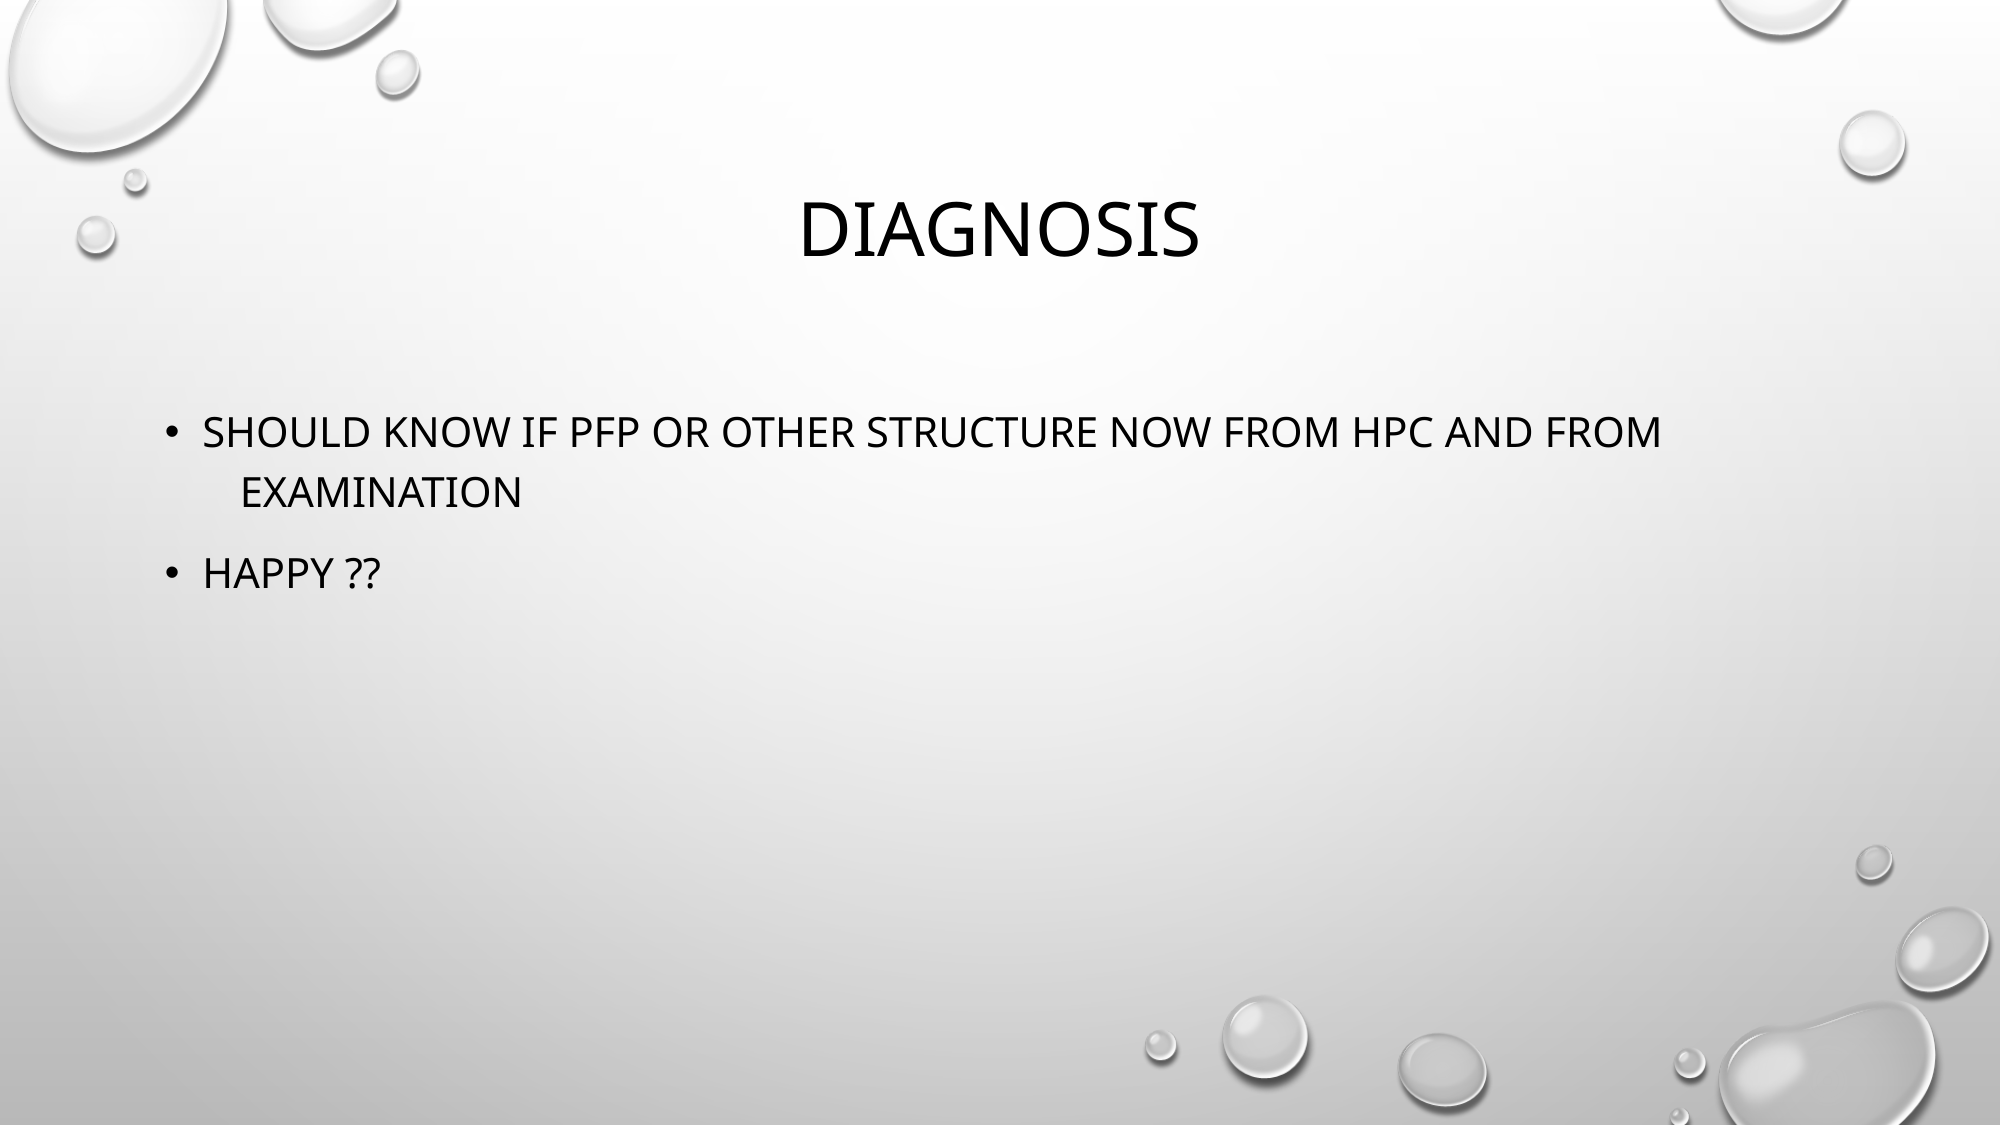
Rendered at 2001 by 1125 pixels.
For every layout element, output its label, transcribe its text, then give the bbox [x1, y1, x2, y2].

title diagnosis [149, 101, 1851, 364]
list Should know if PFP or other structure now from HPC and from examination Happy ?? [149, 388, 1850, 950]
